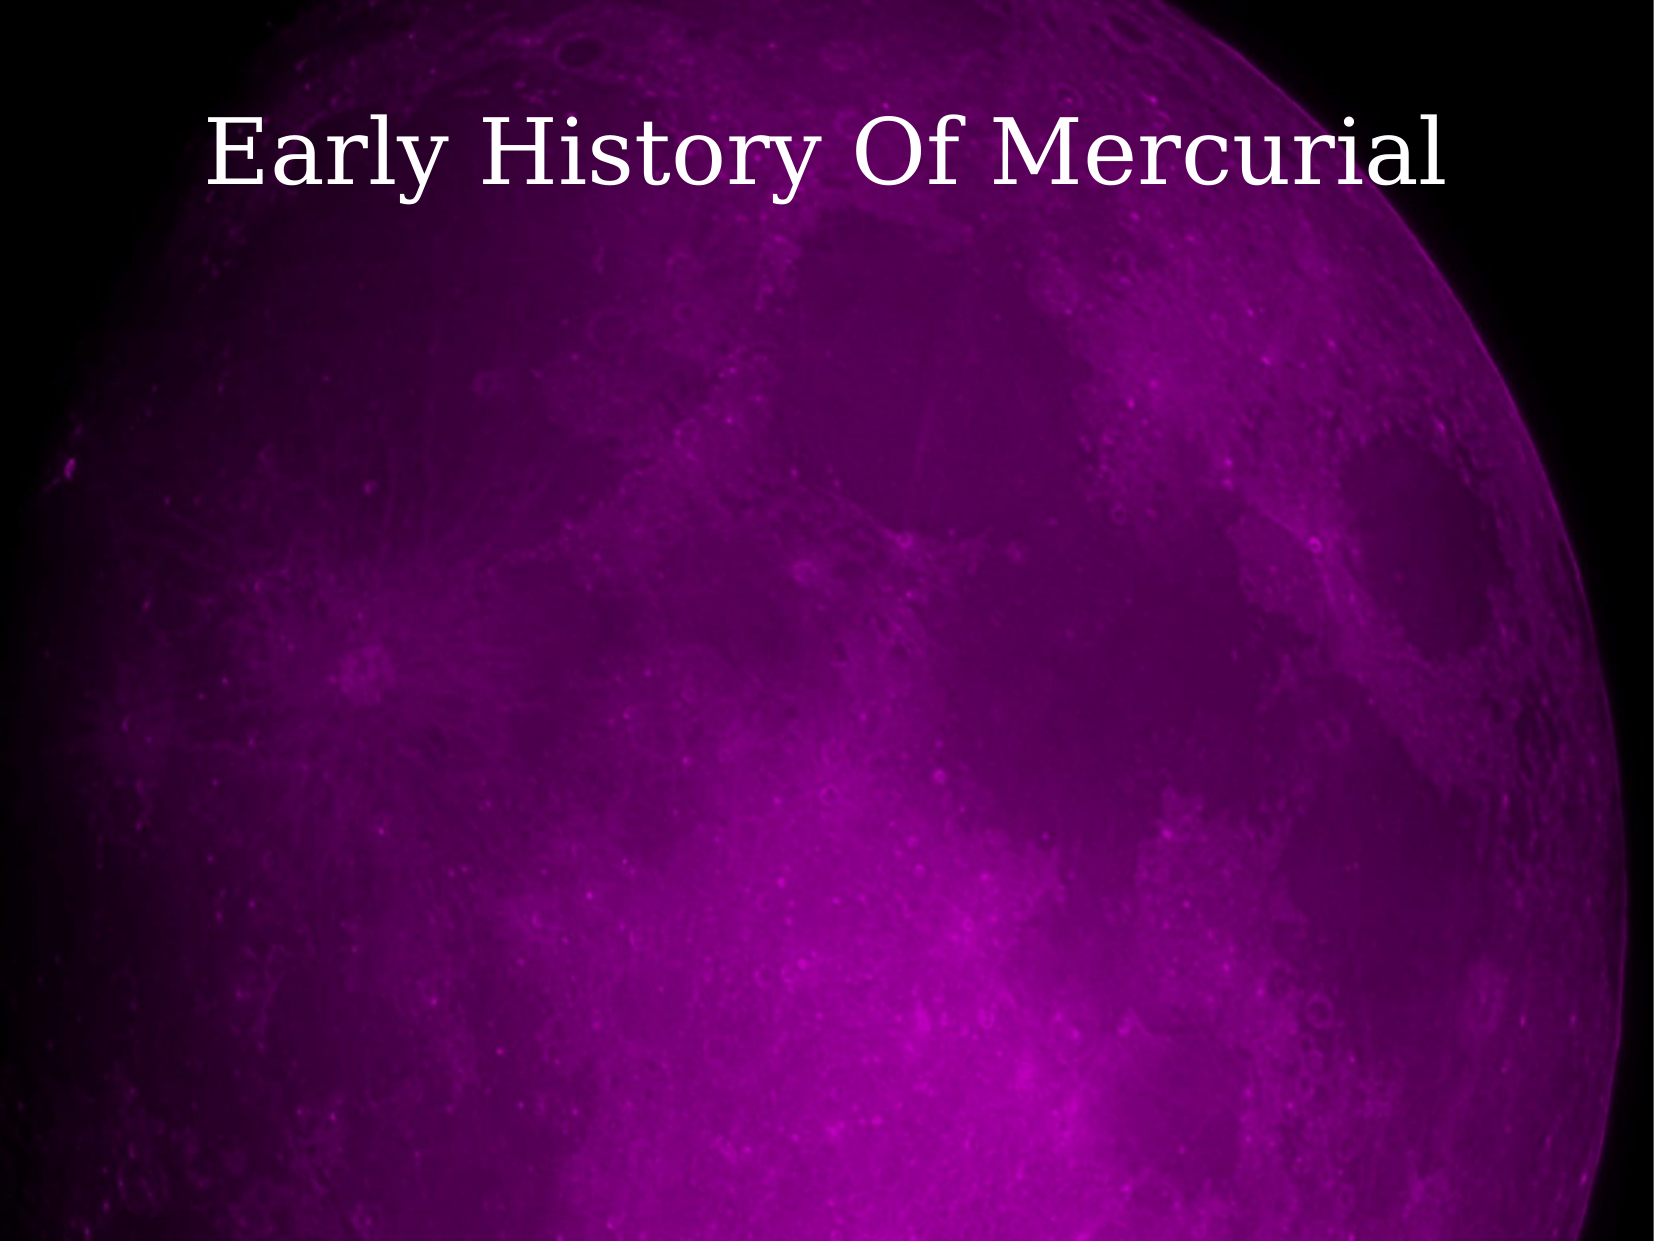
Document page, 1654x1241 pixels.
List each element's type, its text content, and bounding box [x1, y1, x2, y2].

title Early History Of Mercurial [82, 49, 1571, 257]
picture [0, 0, 1654, 1241]
